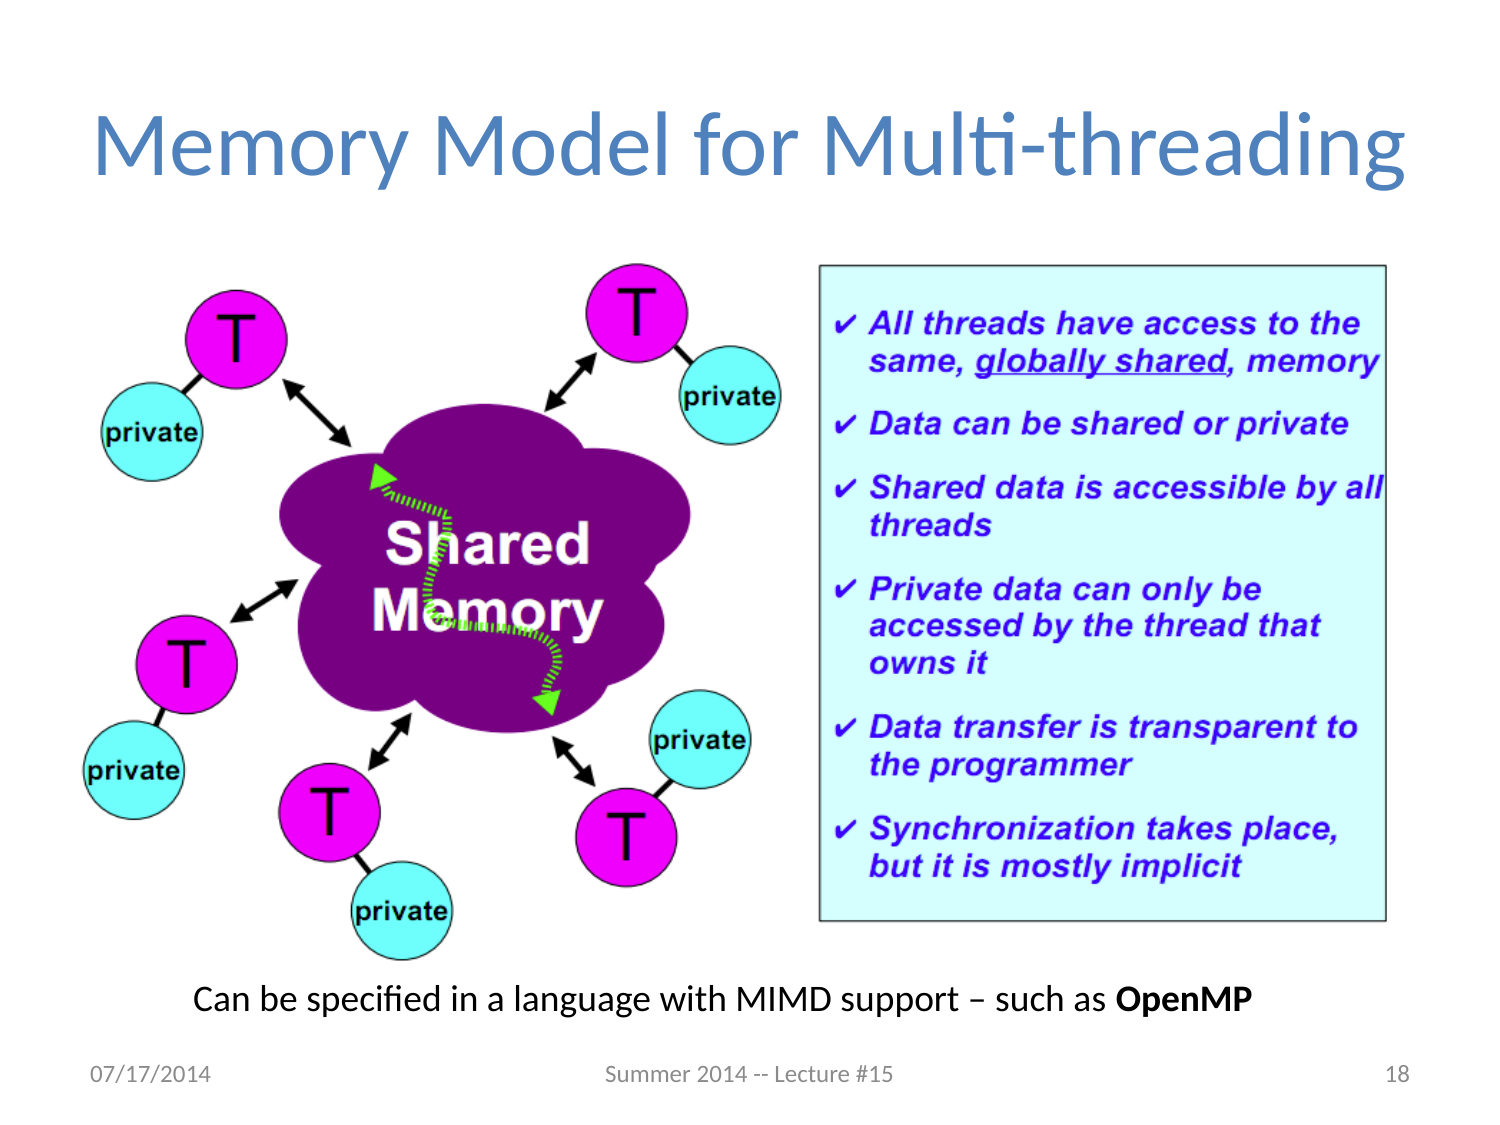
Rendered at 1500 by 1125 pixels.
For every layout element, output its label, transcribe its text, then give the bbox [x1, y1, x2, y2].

picture [75, 262, 1398, 966]
footer Summer 2014 -- Lecture #15 [512, 1042, 988, 1103]
slide_number 07/17/2014 [75, 1042, 425, 1103]
slide_number <number> [1074, 1042, 1425, 1103]
title Memory Model for Multi-threading [75, 45, 1425, 233]
text_box Can be specified in a language with MIMD support – such as OpenMP [47, 966, 1398, 1028]
